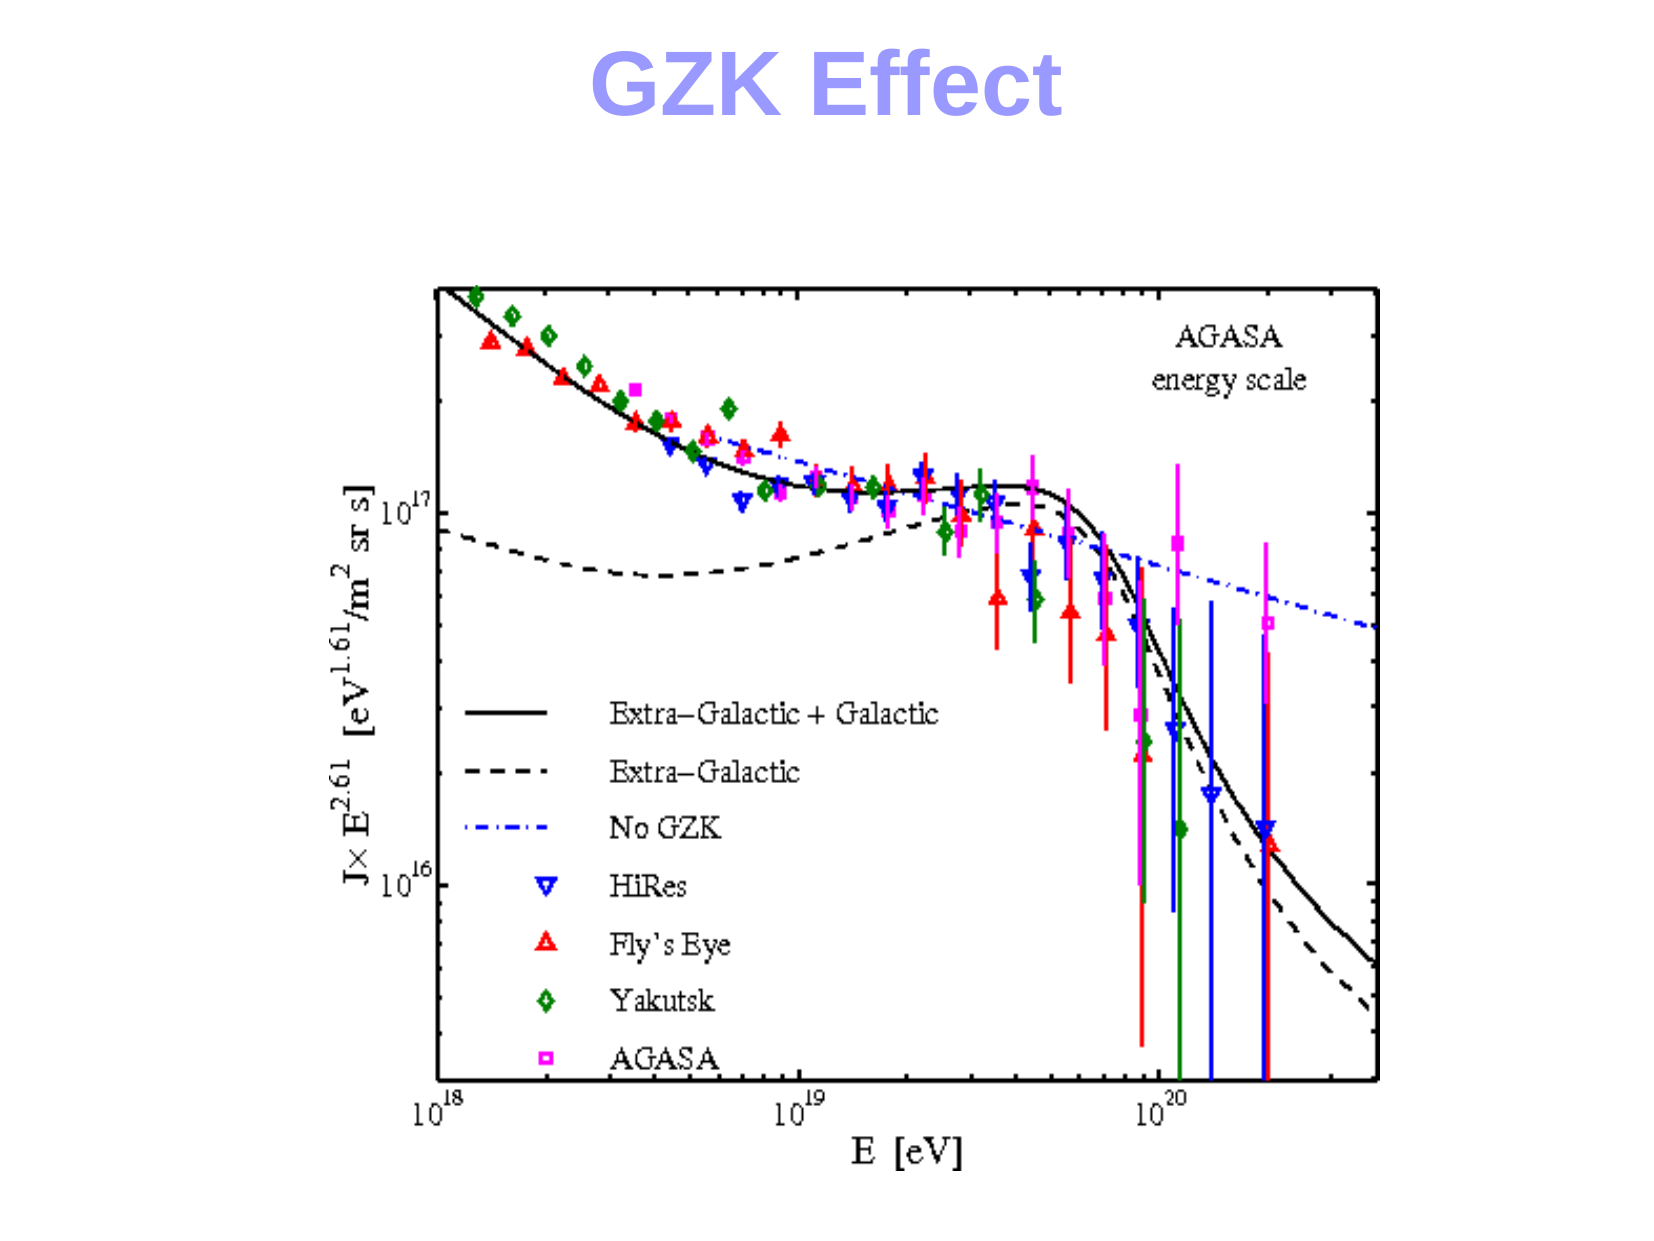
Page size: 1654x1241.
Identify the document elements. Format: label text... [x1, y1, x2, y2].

picture [329, 285, 1380, 1171]
title GZK Effect [82, 2, 1571, 166]
